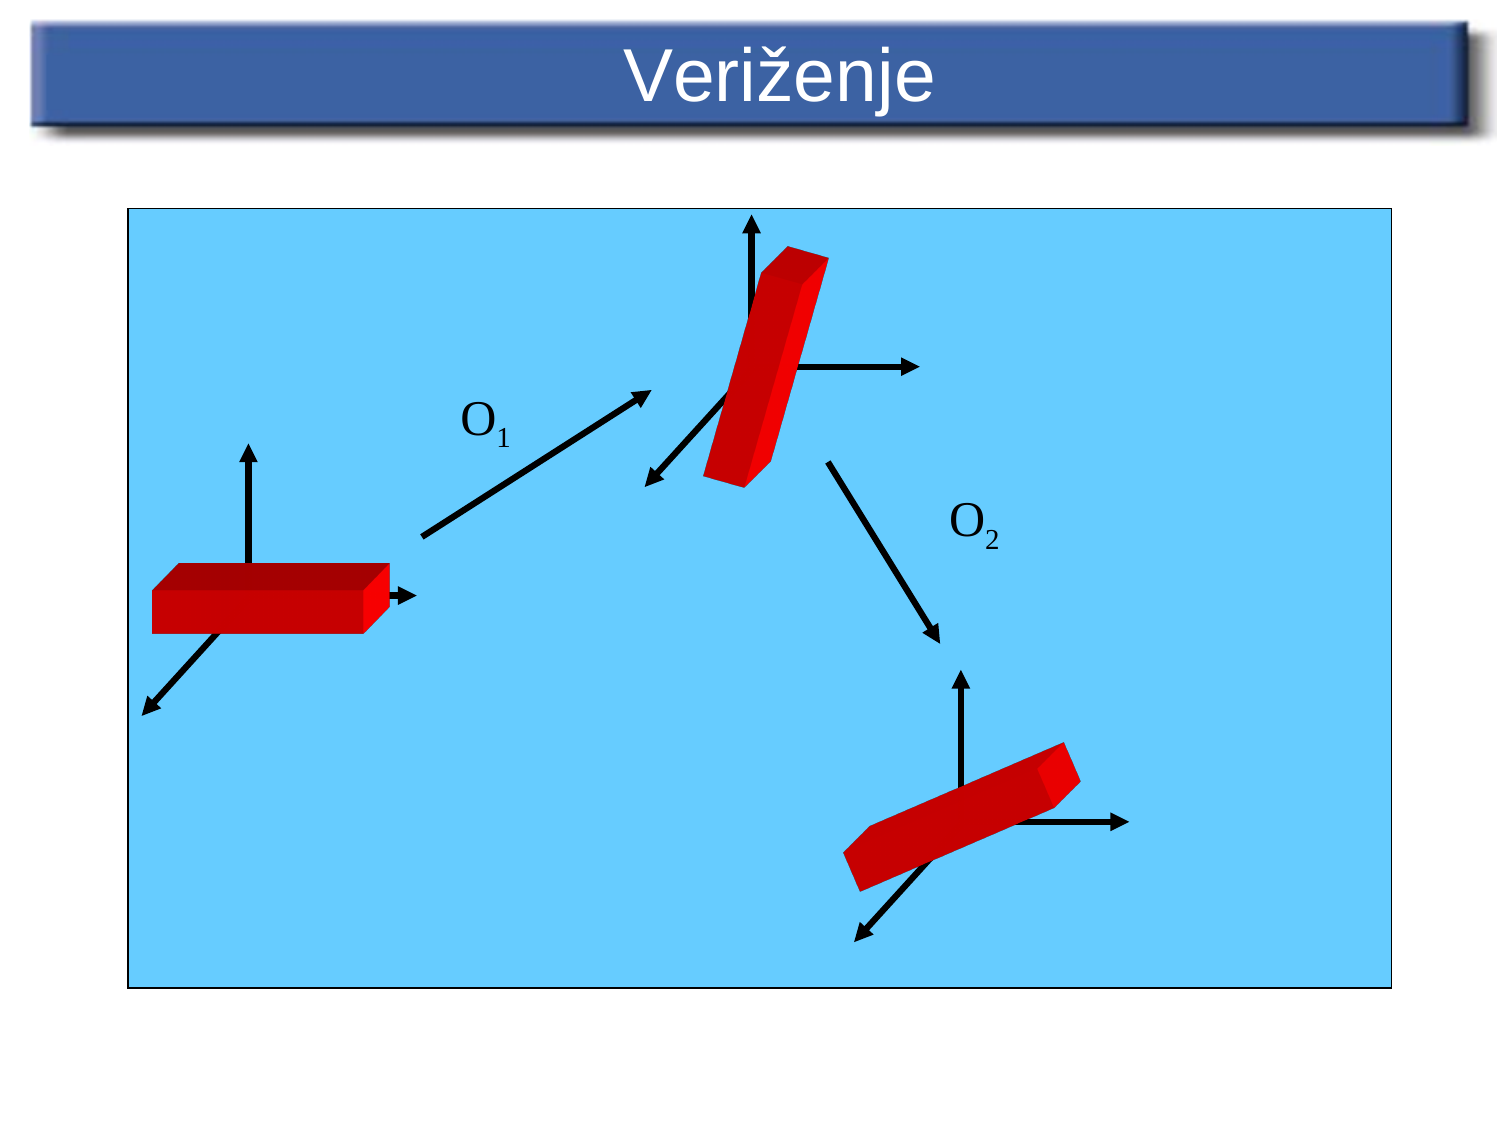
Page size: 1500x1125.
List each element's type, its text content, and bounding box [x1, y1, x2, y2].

text_box [128, 208, 1392, 989]
text_box Veriženje [608, 18, 952, 125]
picture [29, 18, 1497, 146]
text_box O1 [445, 377, 526, 462]
text_box O2 [934, 479, 1015, 563]
